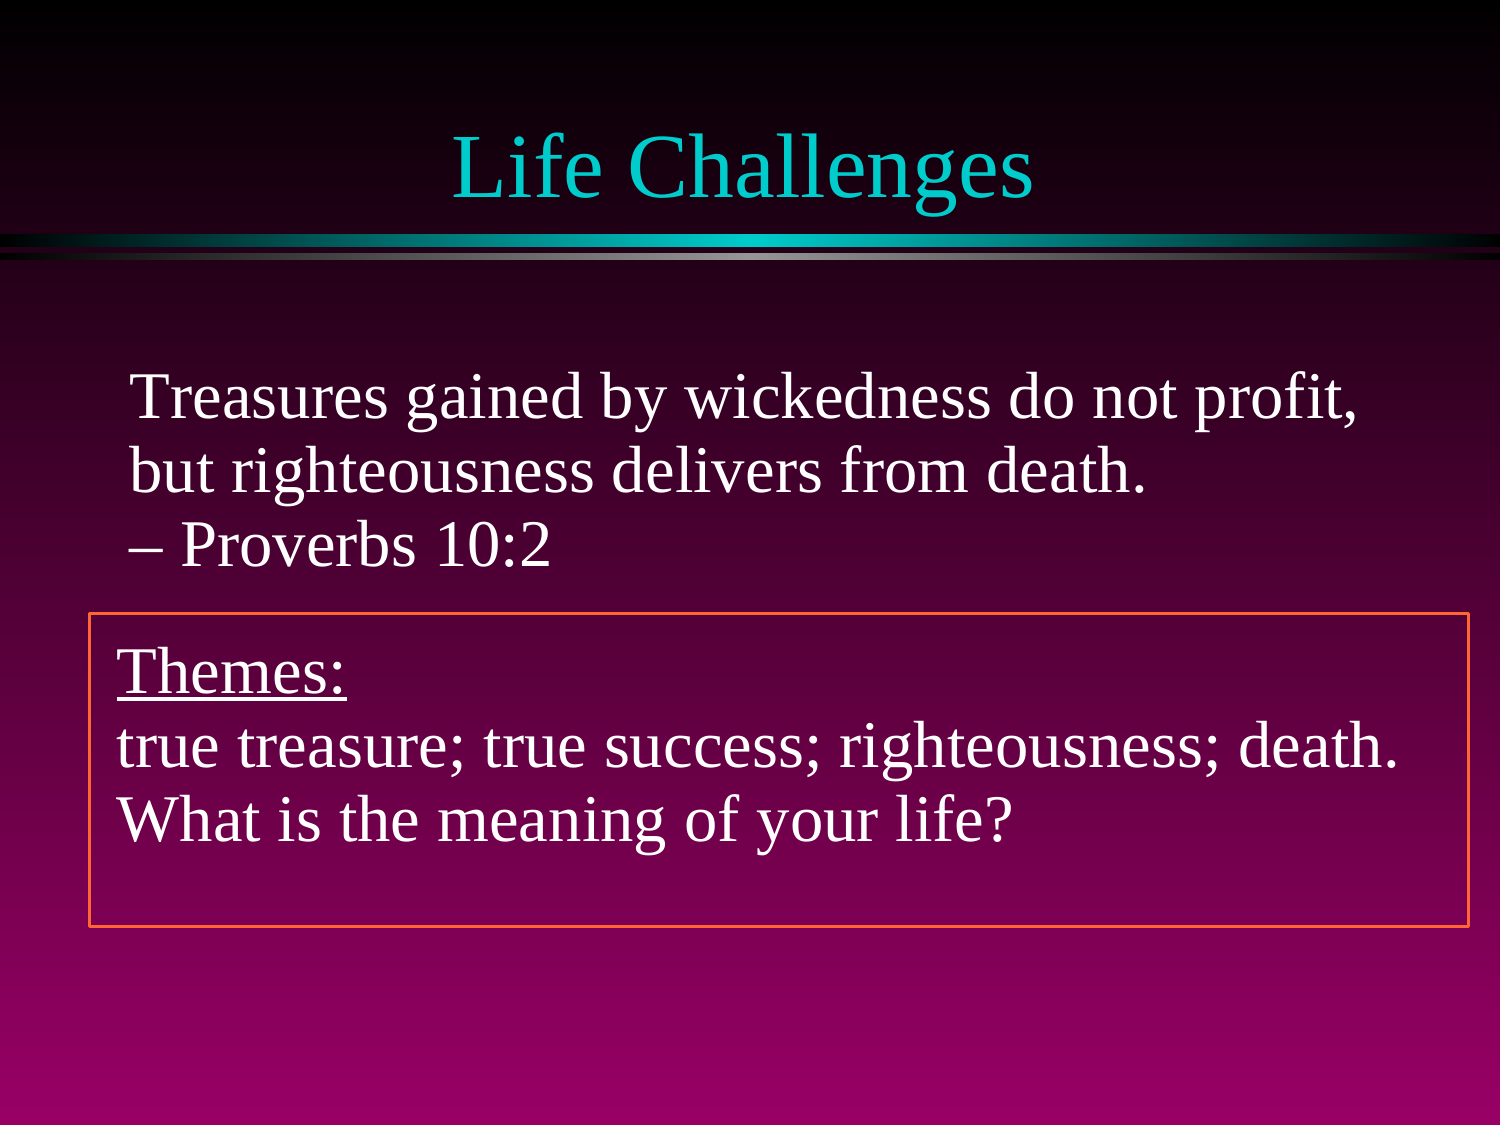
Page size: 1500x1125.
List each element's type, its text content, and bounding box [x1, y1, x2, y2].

text_box Treasures gained by wickedness do not profit, but righteousness delivers from death. – Proverbs 10:2 [114, 351, 1395, 589]
text_box Themes: true treasure; true success; righteousness; death. What is the meaning of your life? [101, 626, 1444, 881]
title Life Challenges [99, 37, 1388, 225]
